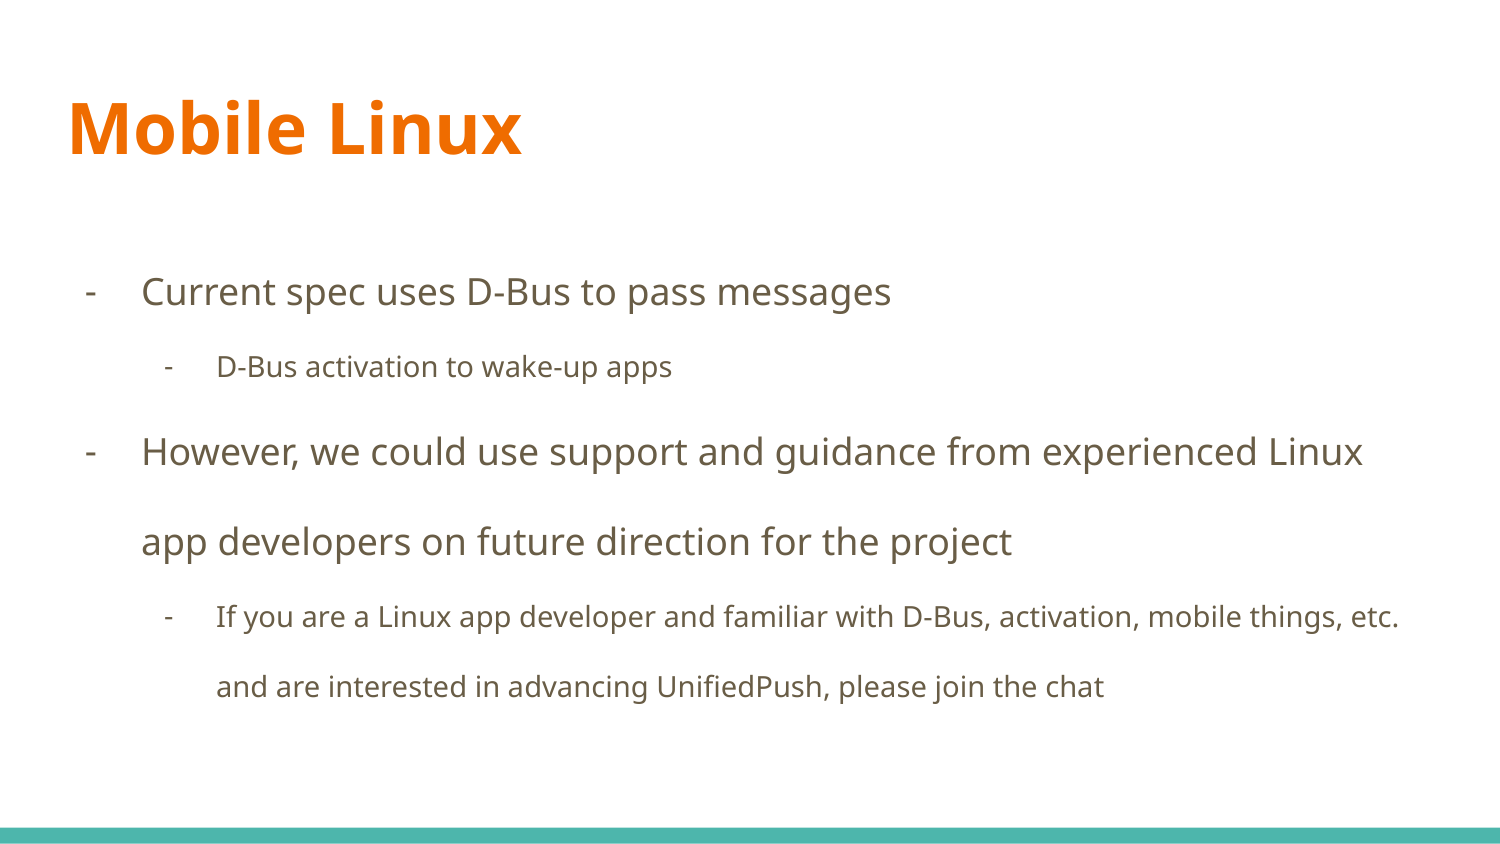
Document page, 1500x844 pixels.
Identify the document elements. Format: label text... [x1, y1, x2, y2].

title Mobile Linux [51, 68, 1449, 185]
list Current spec uses D-Bus to pass messages D-Bus activation to wake-up apps However, we could use support and guidance from experienced Linux app developers on future direction for the project If you are a Linux app developer and familiar with D-Bus, activation, mobile things, etc. and are interested in advancing UnifiedPush, please join the chat [51, 207, 1449, 750]
